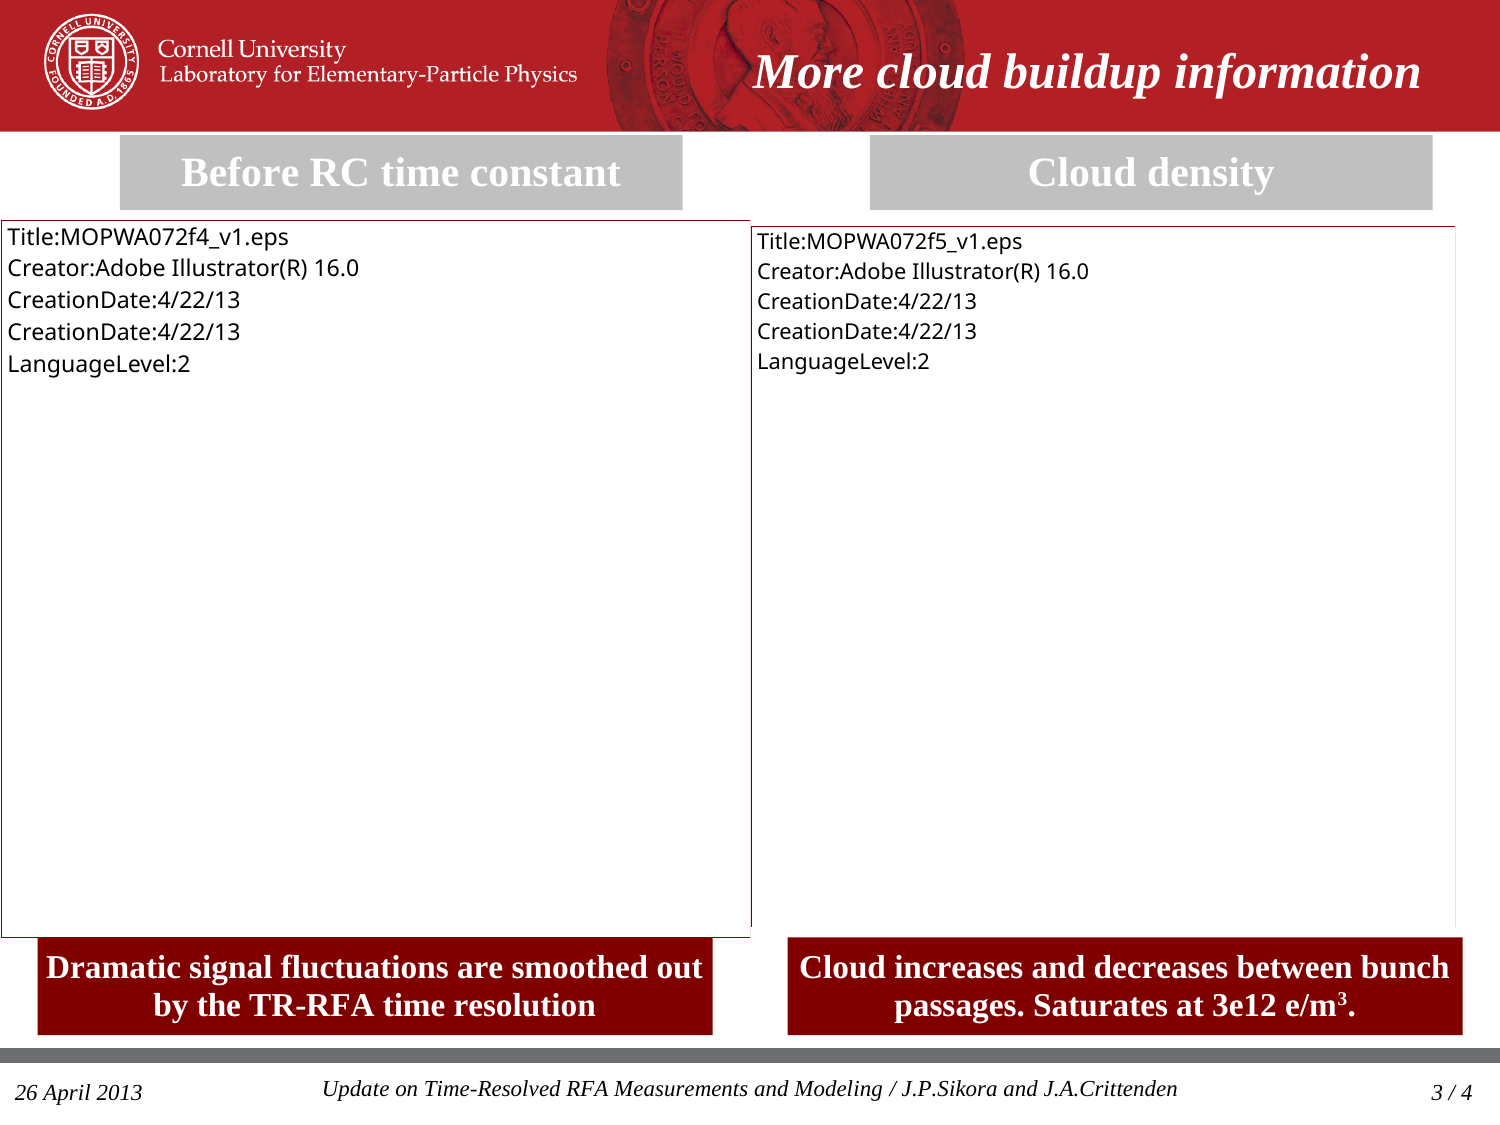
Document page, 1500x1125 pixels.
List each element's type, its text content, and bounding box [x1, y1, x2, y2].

text_box Cloud increases and decreases between bunch passages. Saturates at 3e12 e/m3. [787, 937, 1463, 1036]
text_box Dramatic signal fluctuations are smoothed out by the TR-RFA time resolution [37, 938, 713, 1036]
picture [0, 0, 1500, 132]
picture [0, 218, 1456, 938]
title More cloud buildup information [675, 7, 1500, 136]
text_box Before RC time constant [119, 135, 683, 211]
text_box Cloud density [869, 135, 1433, 211]
